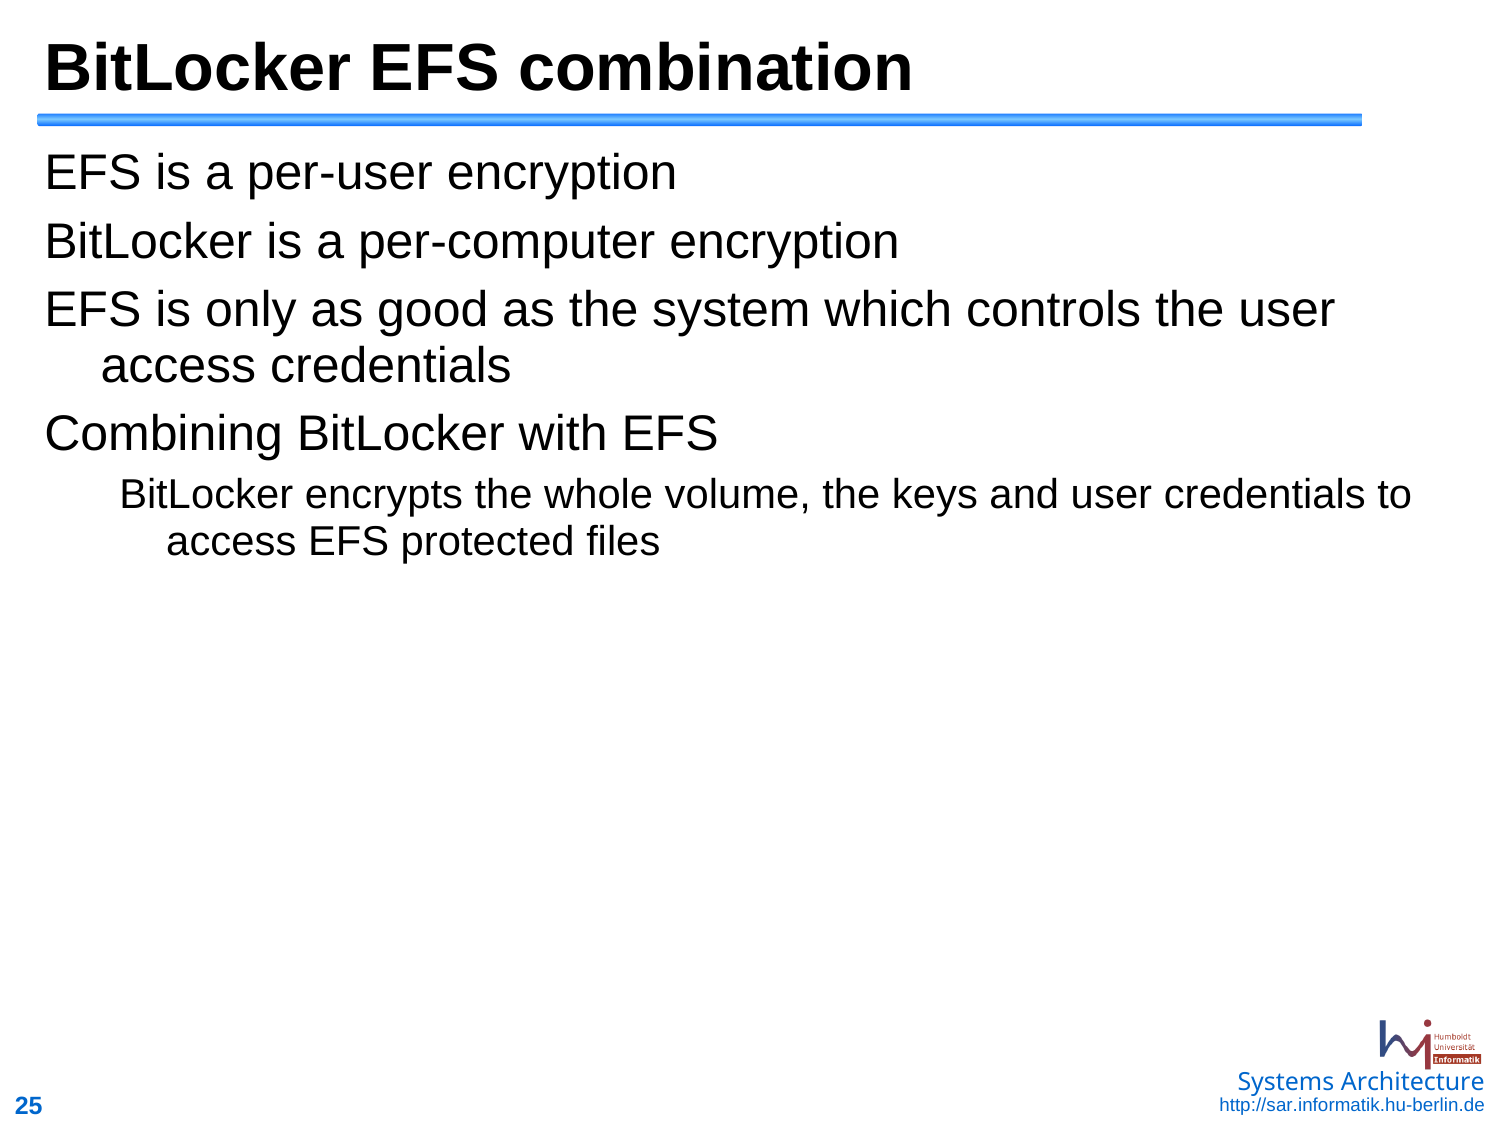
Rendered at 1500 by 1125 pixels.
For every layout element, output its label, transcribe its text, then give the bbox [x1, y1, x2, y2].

picture [1376, 1059, 1483, 1071]
title BitLocker EFS combination [29, 16, 1500, 118]
list EFS is a per-user encryption BitLocker is a per-computer encryption EFS is only as good as the system which controls the user access credentials Combining BitLocker with EFS BitLocker encrypts the whole volume, the keys and user credentials to access EFS protected files [29, 137, 1500, 1059]
